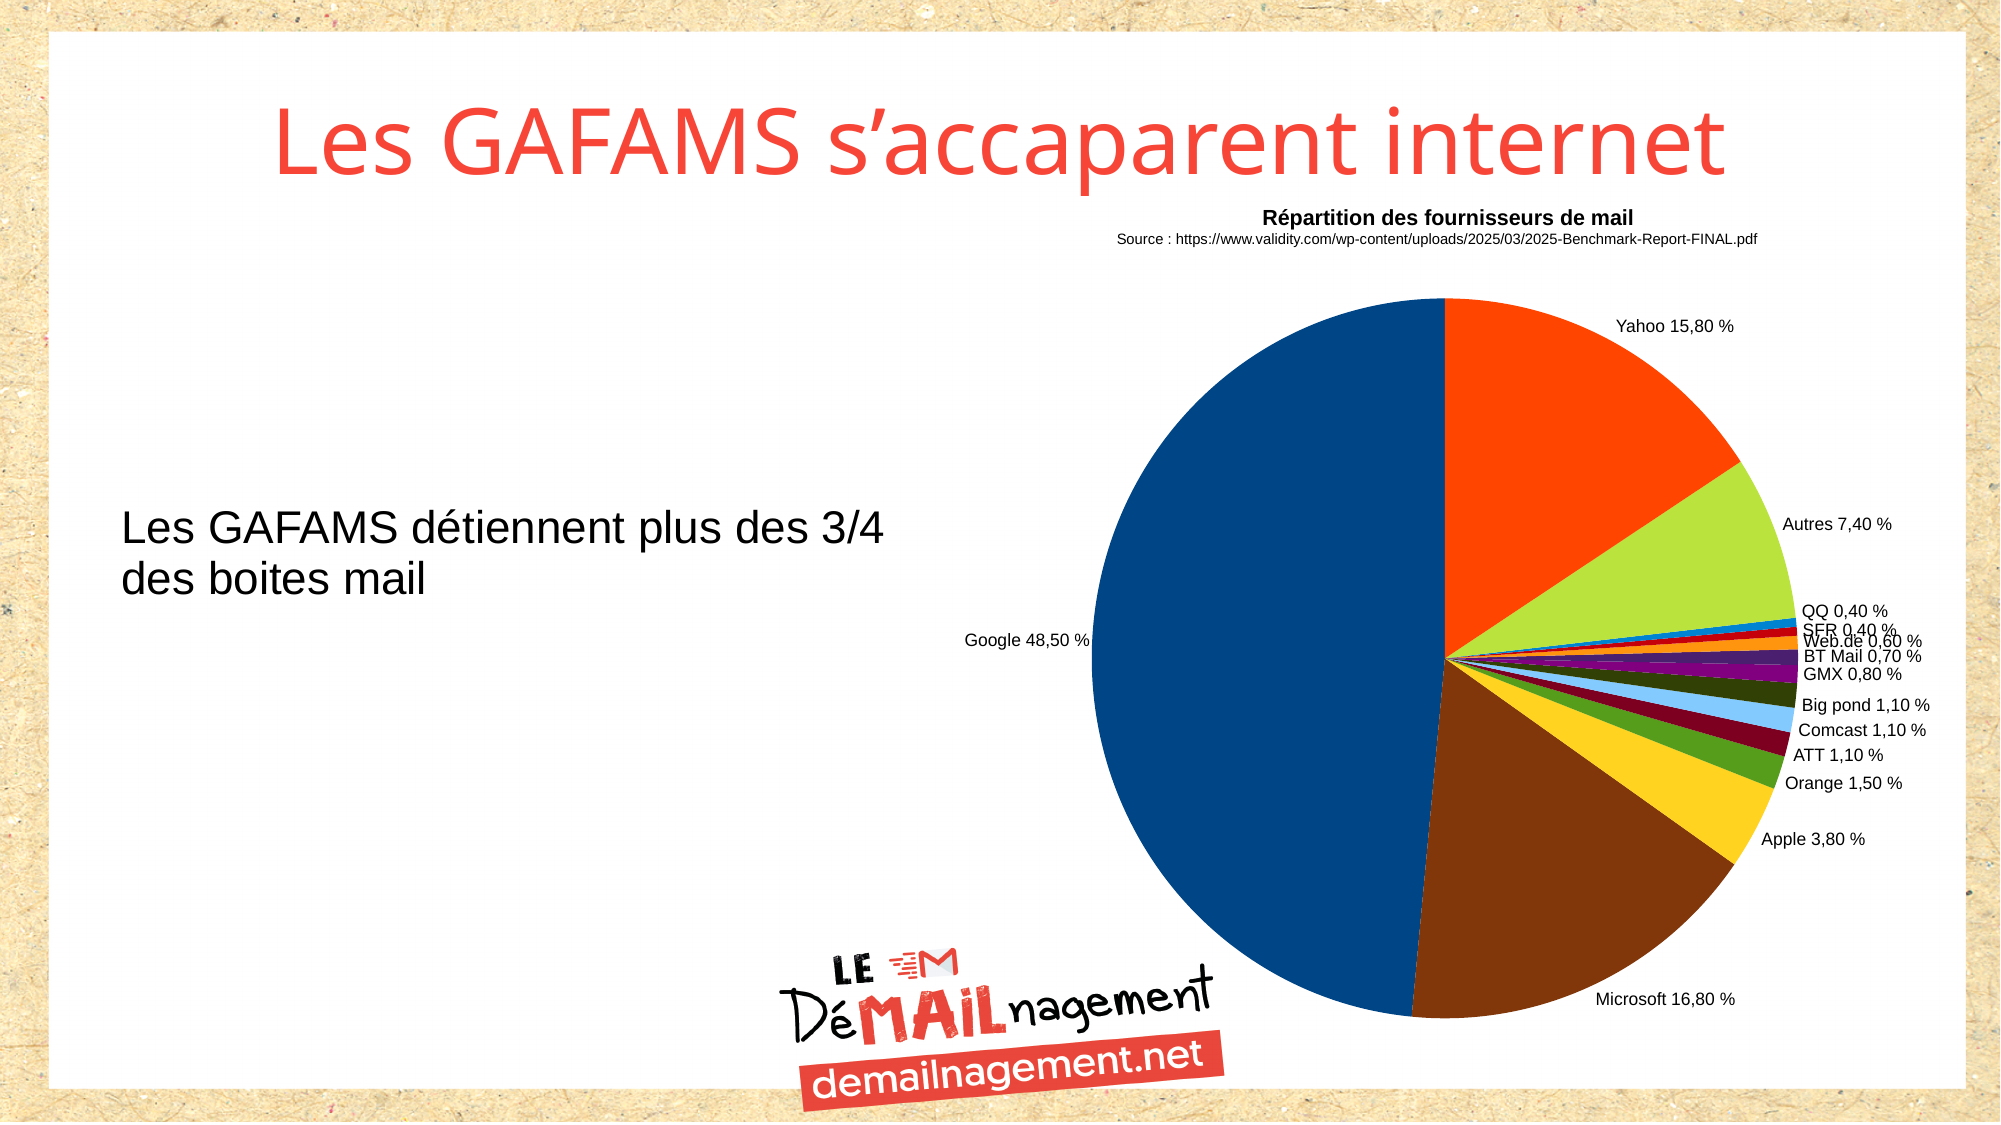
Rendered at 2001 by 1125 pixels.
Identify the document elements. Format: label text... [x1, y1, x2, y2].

title Les GAFAMS s’accaparent internet [137, 36, 1863, 254]
picture [0, 0, 2001, 1123]
text_box Les GAFAMS détiennent plus des 3/4 des boites mail [106, 494, 916, 613]
